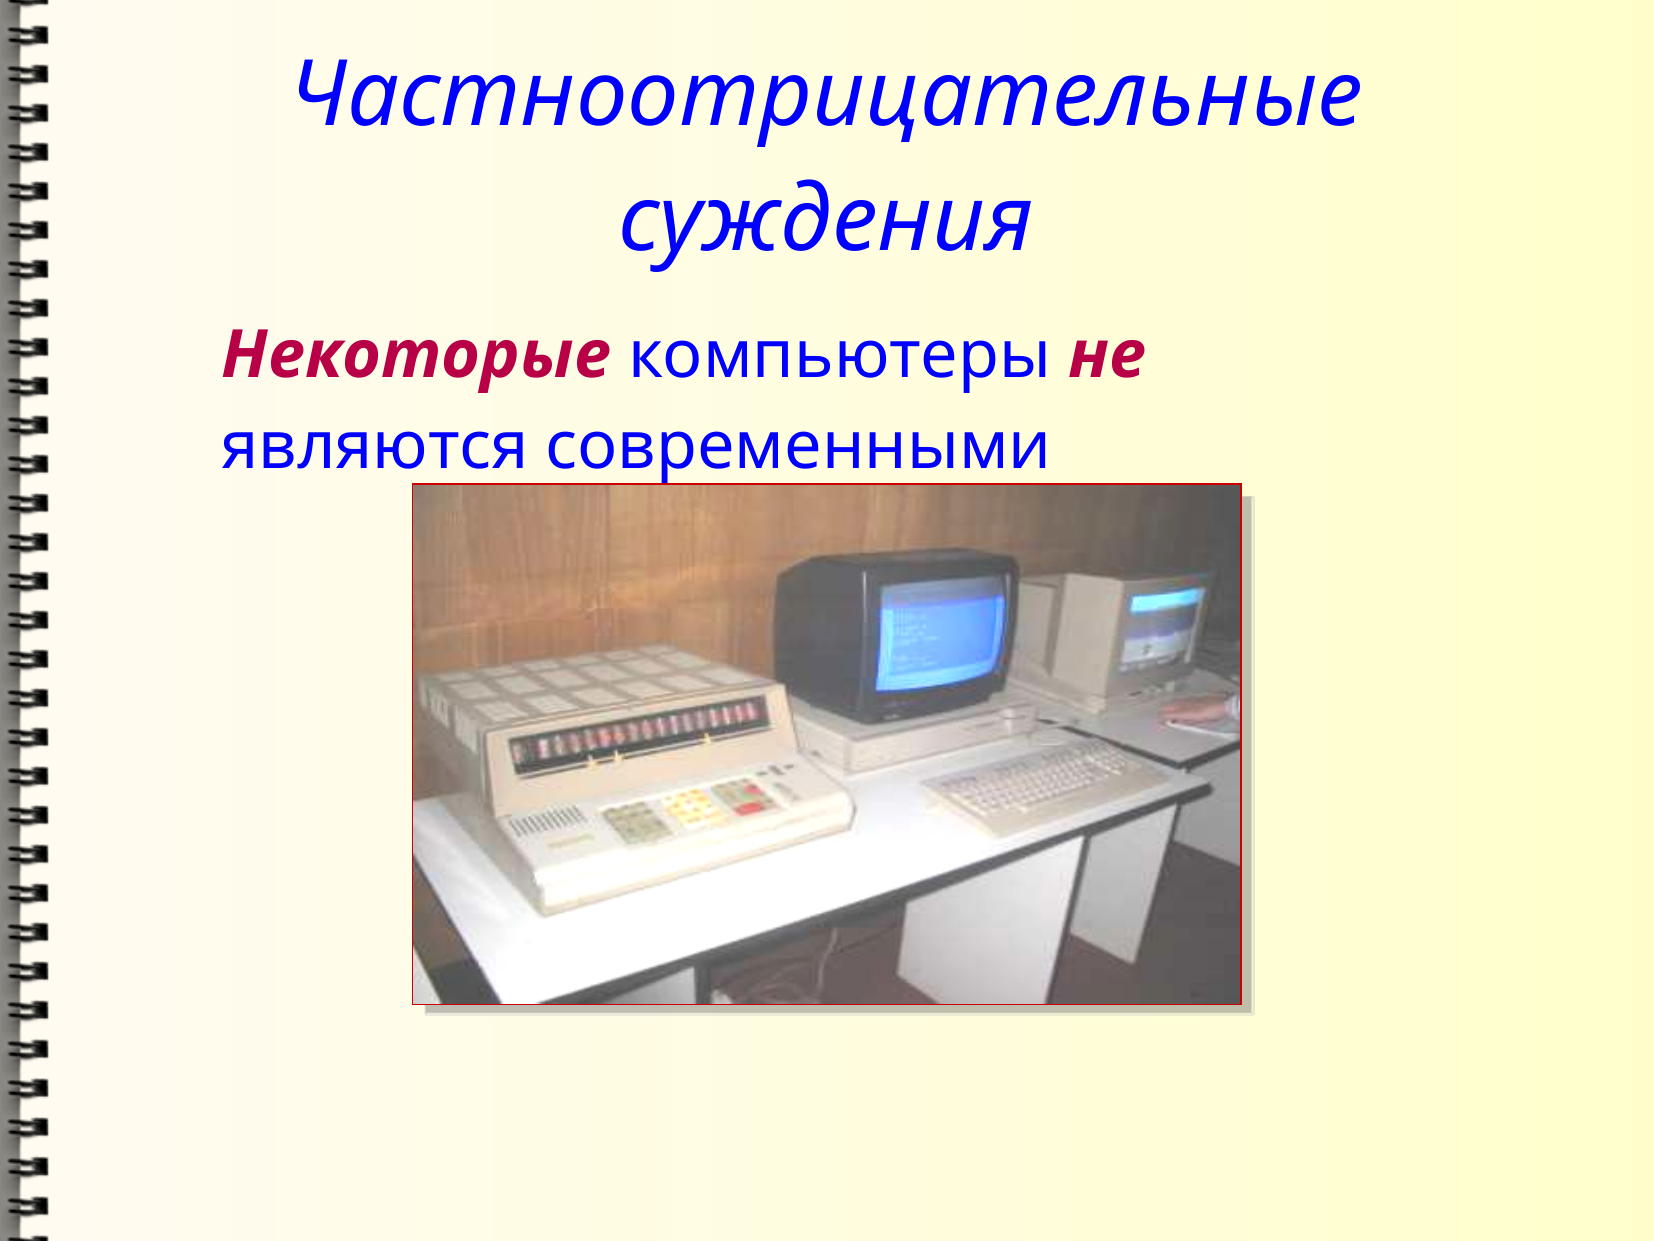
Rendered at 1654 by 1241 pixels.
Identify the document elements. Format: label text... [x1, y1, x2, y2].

text_box Некоторые компьютеры не являются современными [206, 298, 1447, 492]
title Частноотрицательные суждения [82, 44, 1571, 262]
picture [413, 485, 1241, 1004]
picture [0, 0, 1654, 1241]
